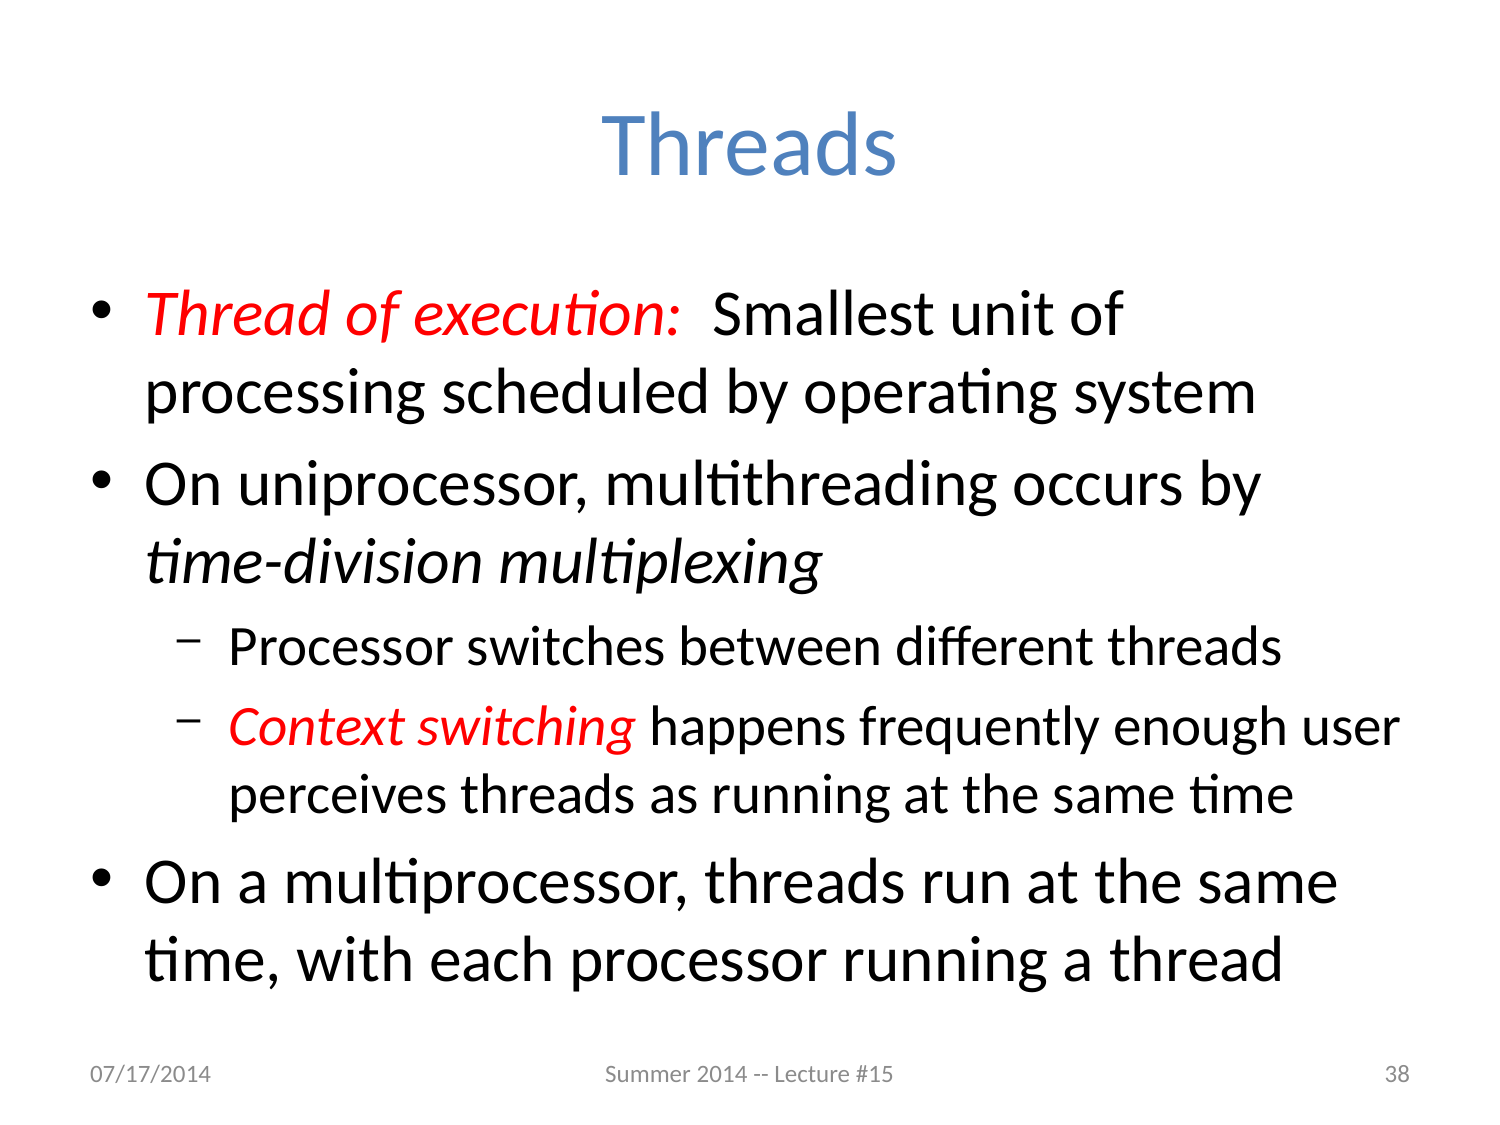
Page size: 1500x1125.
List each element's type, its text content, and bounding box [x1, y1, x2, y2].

slide_number 07/17/2014 [75, 1042, 425, 1103]
slide_number <number> [1074, 1042, 1425, 1103]
footer Summer 2014 -- Lecture #15 [512, 1042, 988, 1103]
title Threads [75, 45, 1425, 233]
list Thread of execution: Smallest unit of processing scheduled by operating system On uniprocessor, multithreading occurs by time-division multiplexing Processor switches between different threads Context switching happens frequently enough user perceives threads as running at the same time On a multiprocessor, threads run at the same time, with each processor running a thread [75, 262, 1425, 1073]
